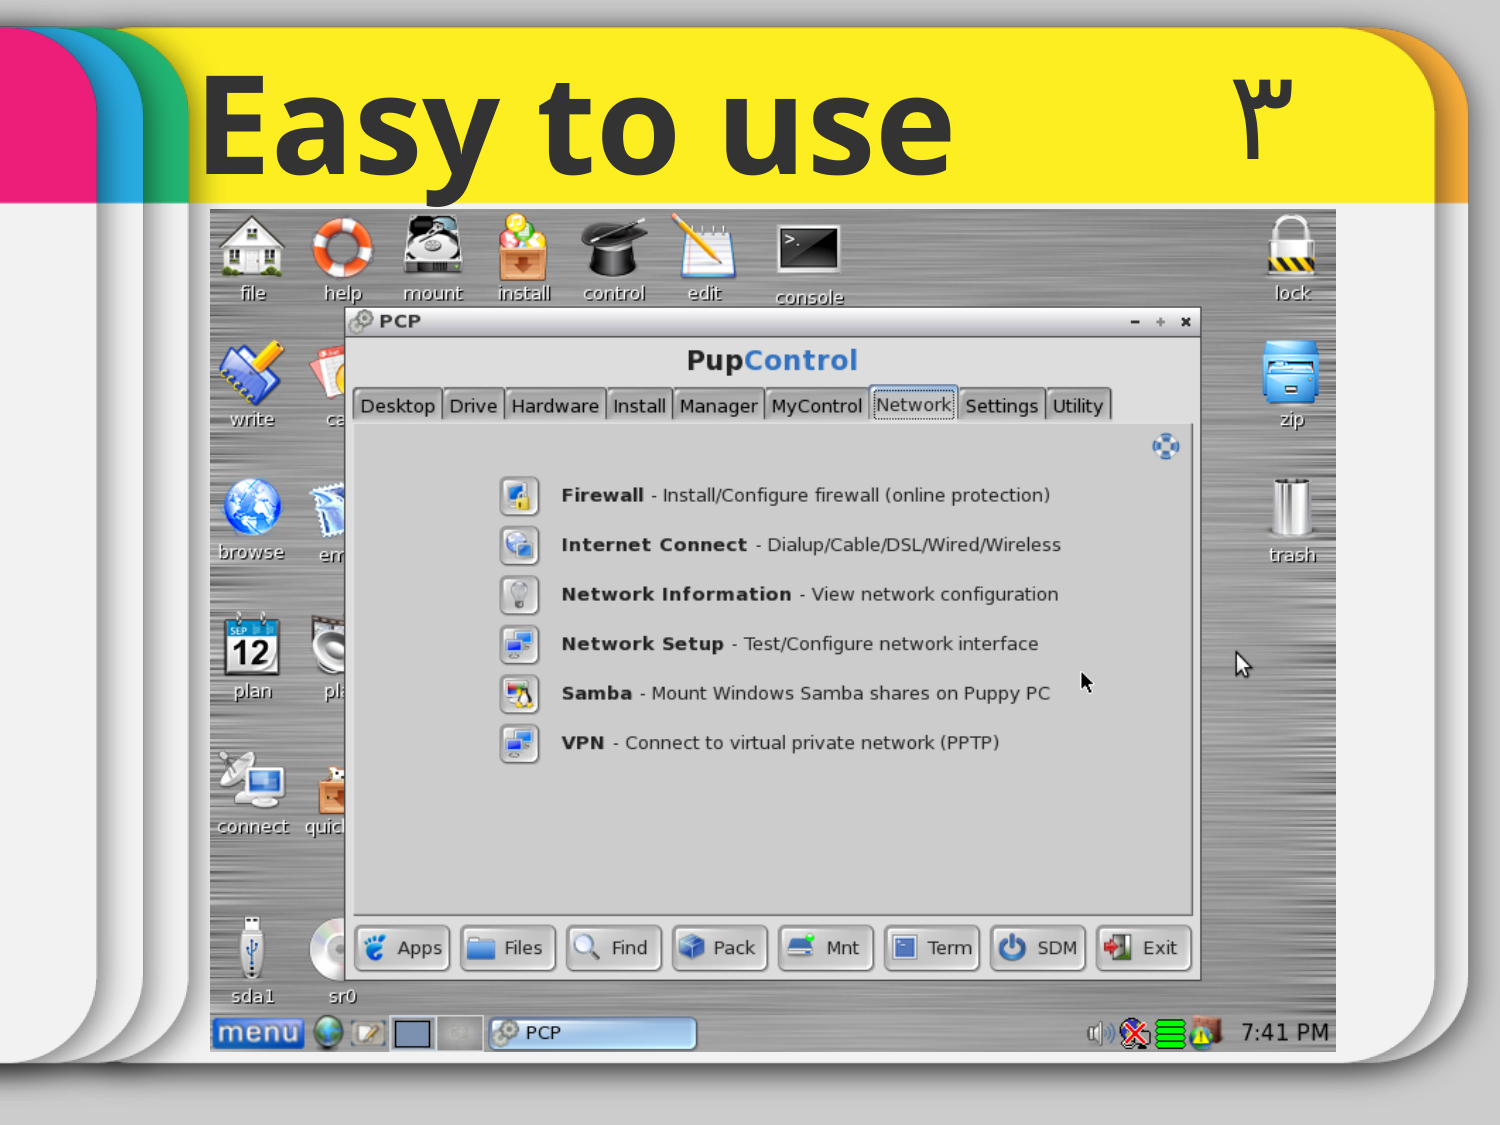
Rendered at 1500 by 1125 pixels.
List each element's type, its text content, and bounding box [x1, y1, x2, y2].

picture [0, 0, 1500, 1125]
text_box Easy to use [180, 29, 991, 210]
text_box ۳ [1174, 27, 1351, 193]
